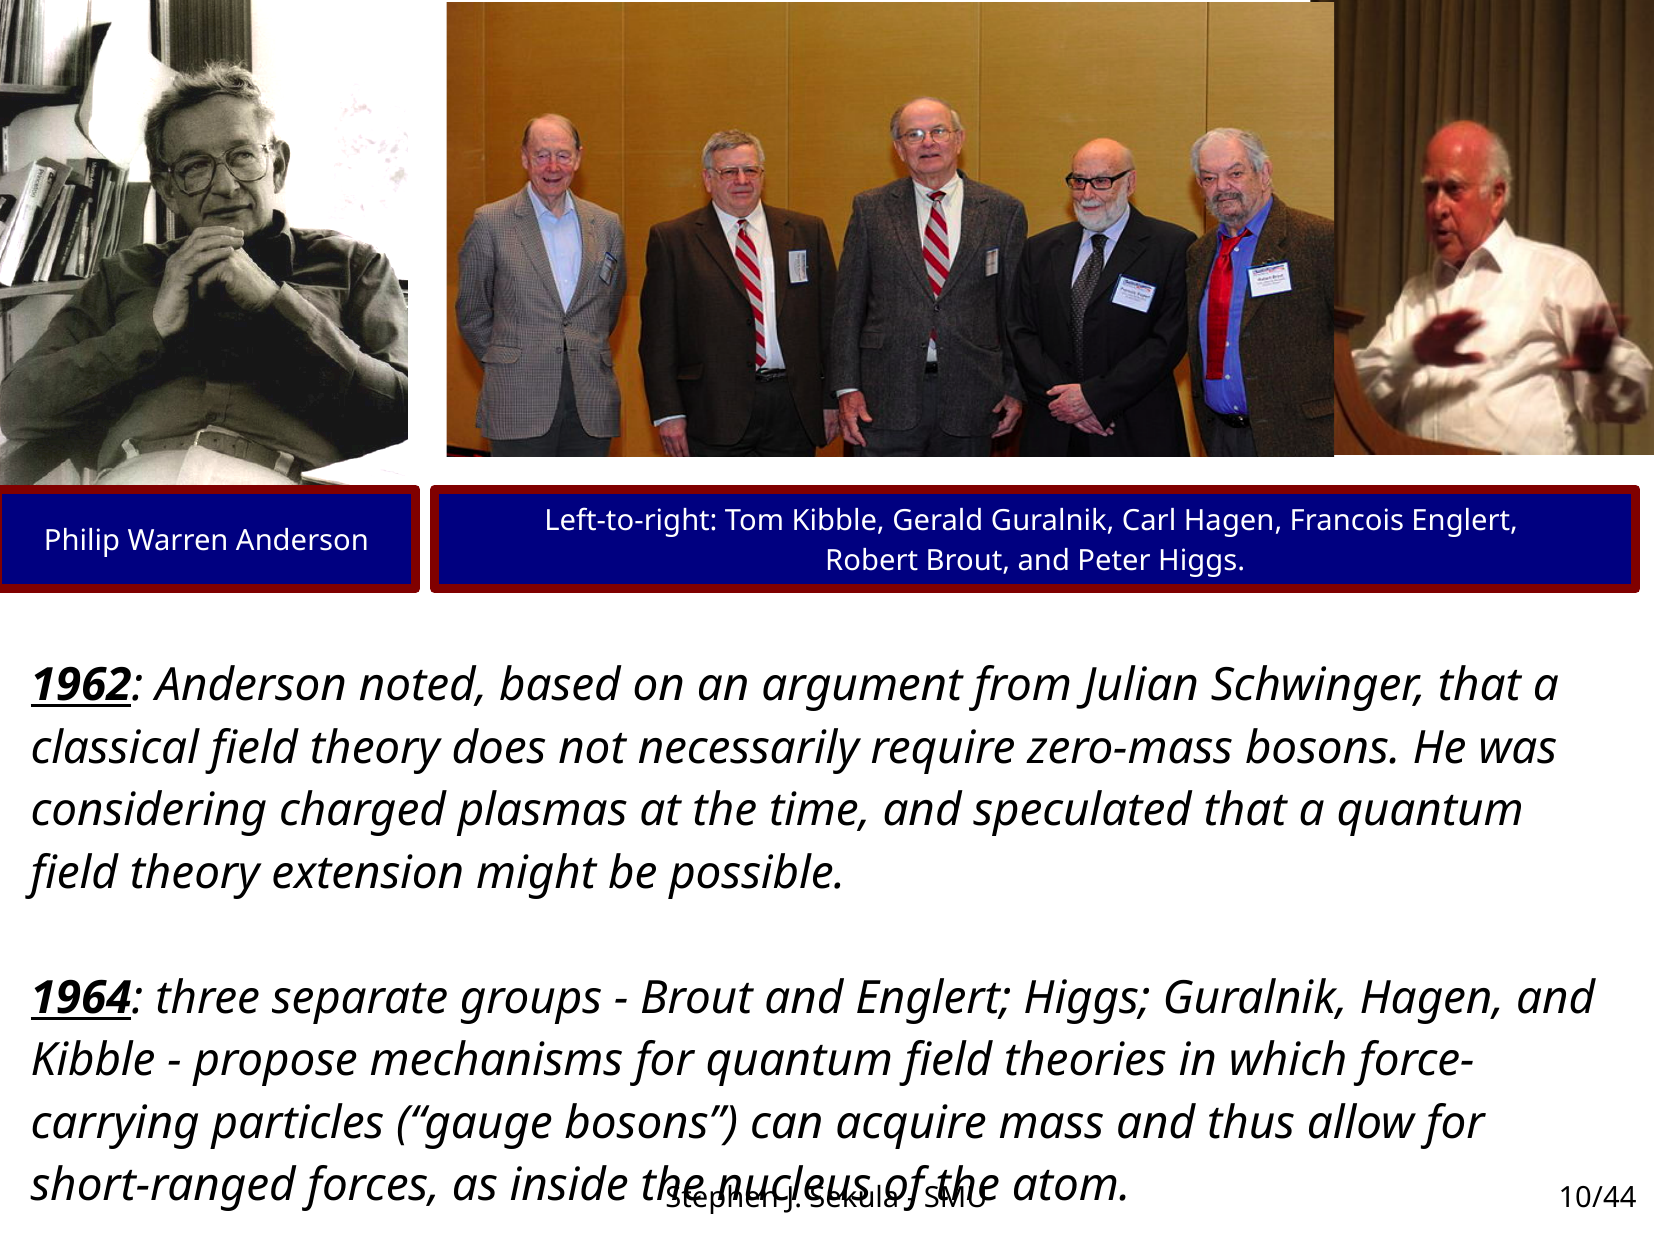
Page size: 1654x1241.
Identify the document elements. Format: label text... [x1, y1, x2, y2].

picture [0, 0, 408, 489]
picture [446, 0, 1654, 457]
text_box Left-to-right: Tom Kibble, Gerald Guralnik, Carl Hagen, Francois Englert, Robert Brout, and Peter Higgs. [434, 489, 1636, 589]
text_box Philip Warren Anderson [0, 489, 416, 589]
text_box 1962: Anderson noted, based on an argument from Julian Schwinger, that a classical field theory does not necessarily require zero-mass bosons. He was considering charged plasmas at the time, and speculated that a quantum field theory extension might be possible. 1964: three separate groups - Brout and Englert; Higgs; Guralnik, Hagen, and Kibble - propose mechanisms for quantum field theories in which force-carrying particles (“gauge bosons”) can acquire mass and thus allow for short-ranged forces, as inside the nucleus of the atom. [15, 644, 1629, 1190]
